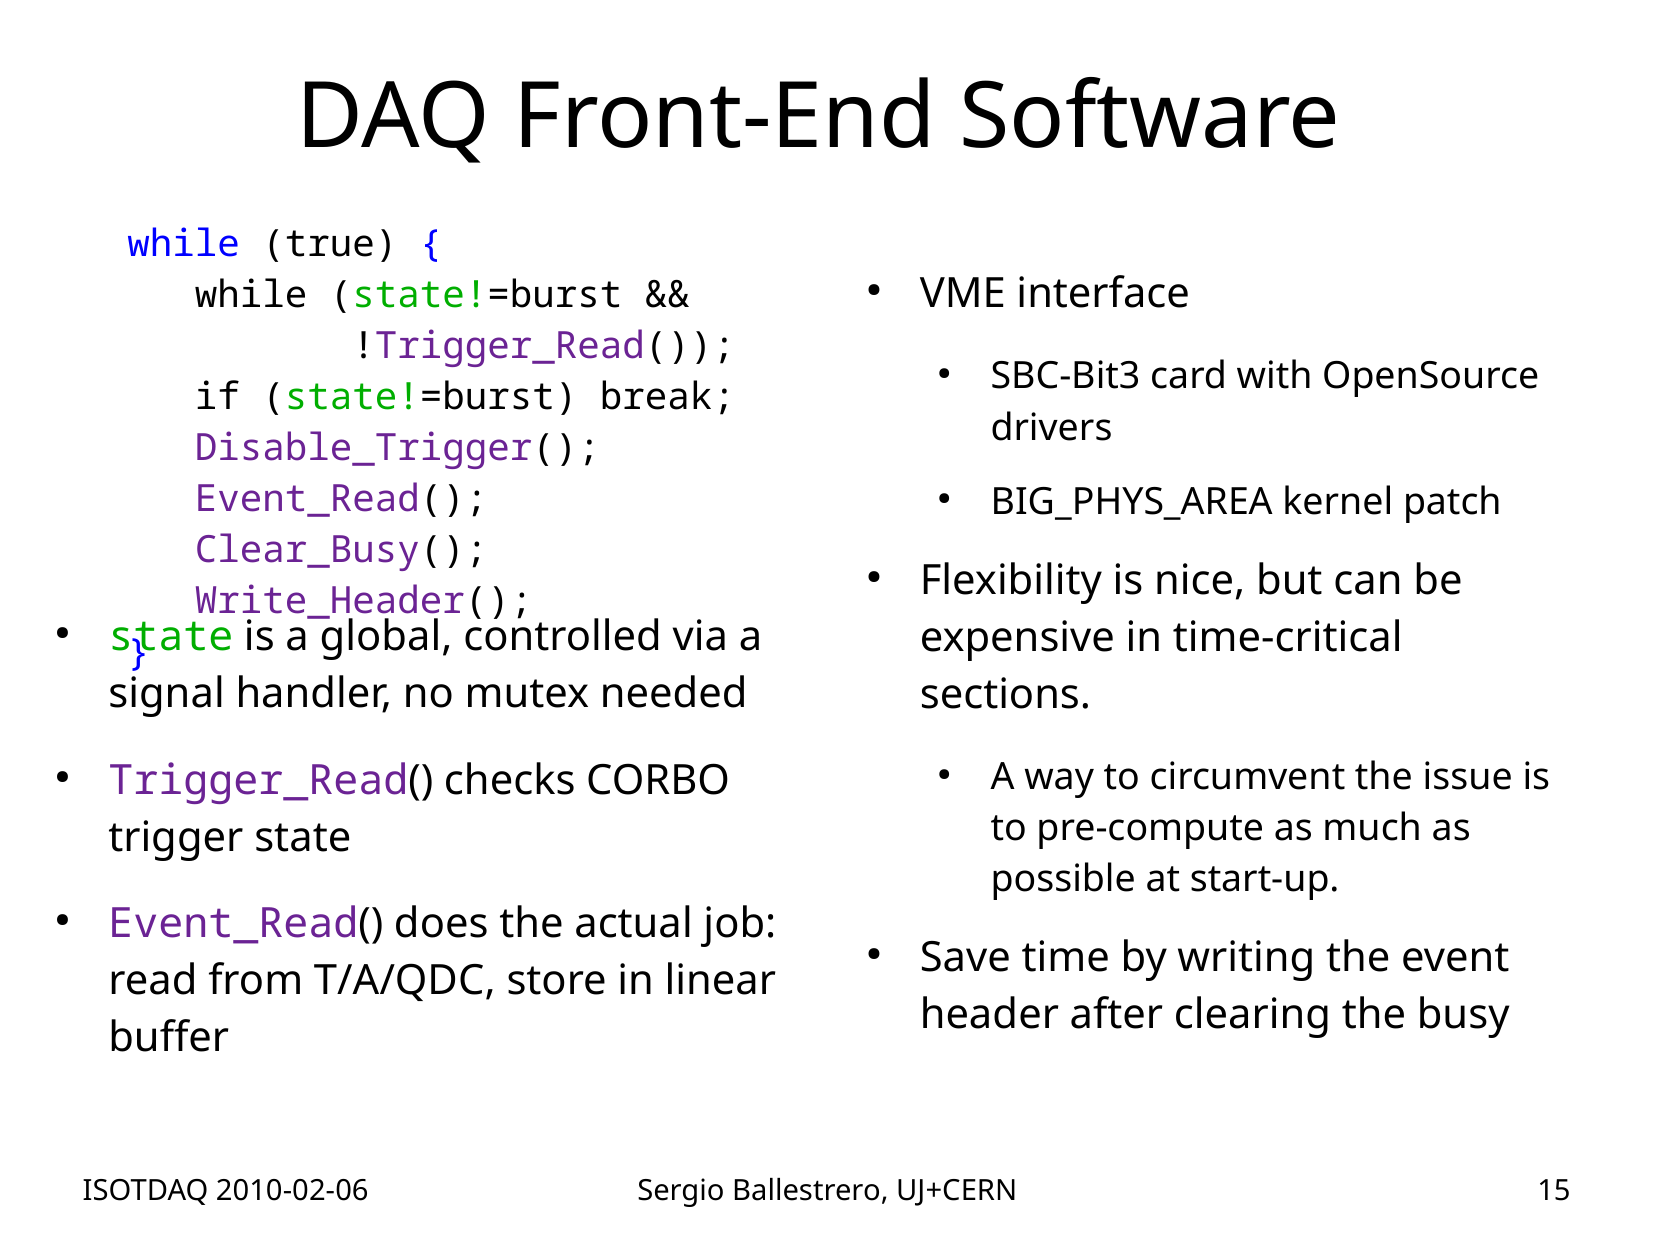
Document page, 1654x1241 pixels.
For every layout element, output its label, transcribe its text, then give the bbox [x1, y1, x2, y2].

text_box while (true) { while (state!=burst && !Trigger_Read()); if (state!=burst) break; Disable_Trigger(); Event_Read(); Clear_Busy(); Write_Header(); } [112, 209, 863, 562]
title DAQ Front-End Software [75, 37, 1564, 188]
list VME interface SBC-Bit3 card with OpenSource drivers BIG_PHYS_AREA kernel patch Flexibility is nice, but can be expensive in time-critical sections. A way to circumvent the issue is to pre-compute as much as possible at start-up. Save time by writing the event header after clearing the busy [848, 262, 1576, 973]
list state is a global, controlled via a signal handler, no mutex needed Trigger_Read() checks CORBO trigger state Event_Read() does the actual job: read from T/A/QDC, store in linear buffer [37, 605, 863, 1131]
